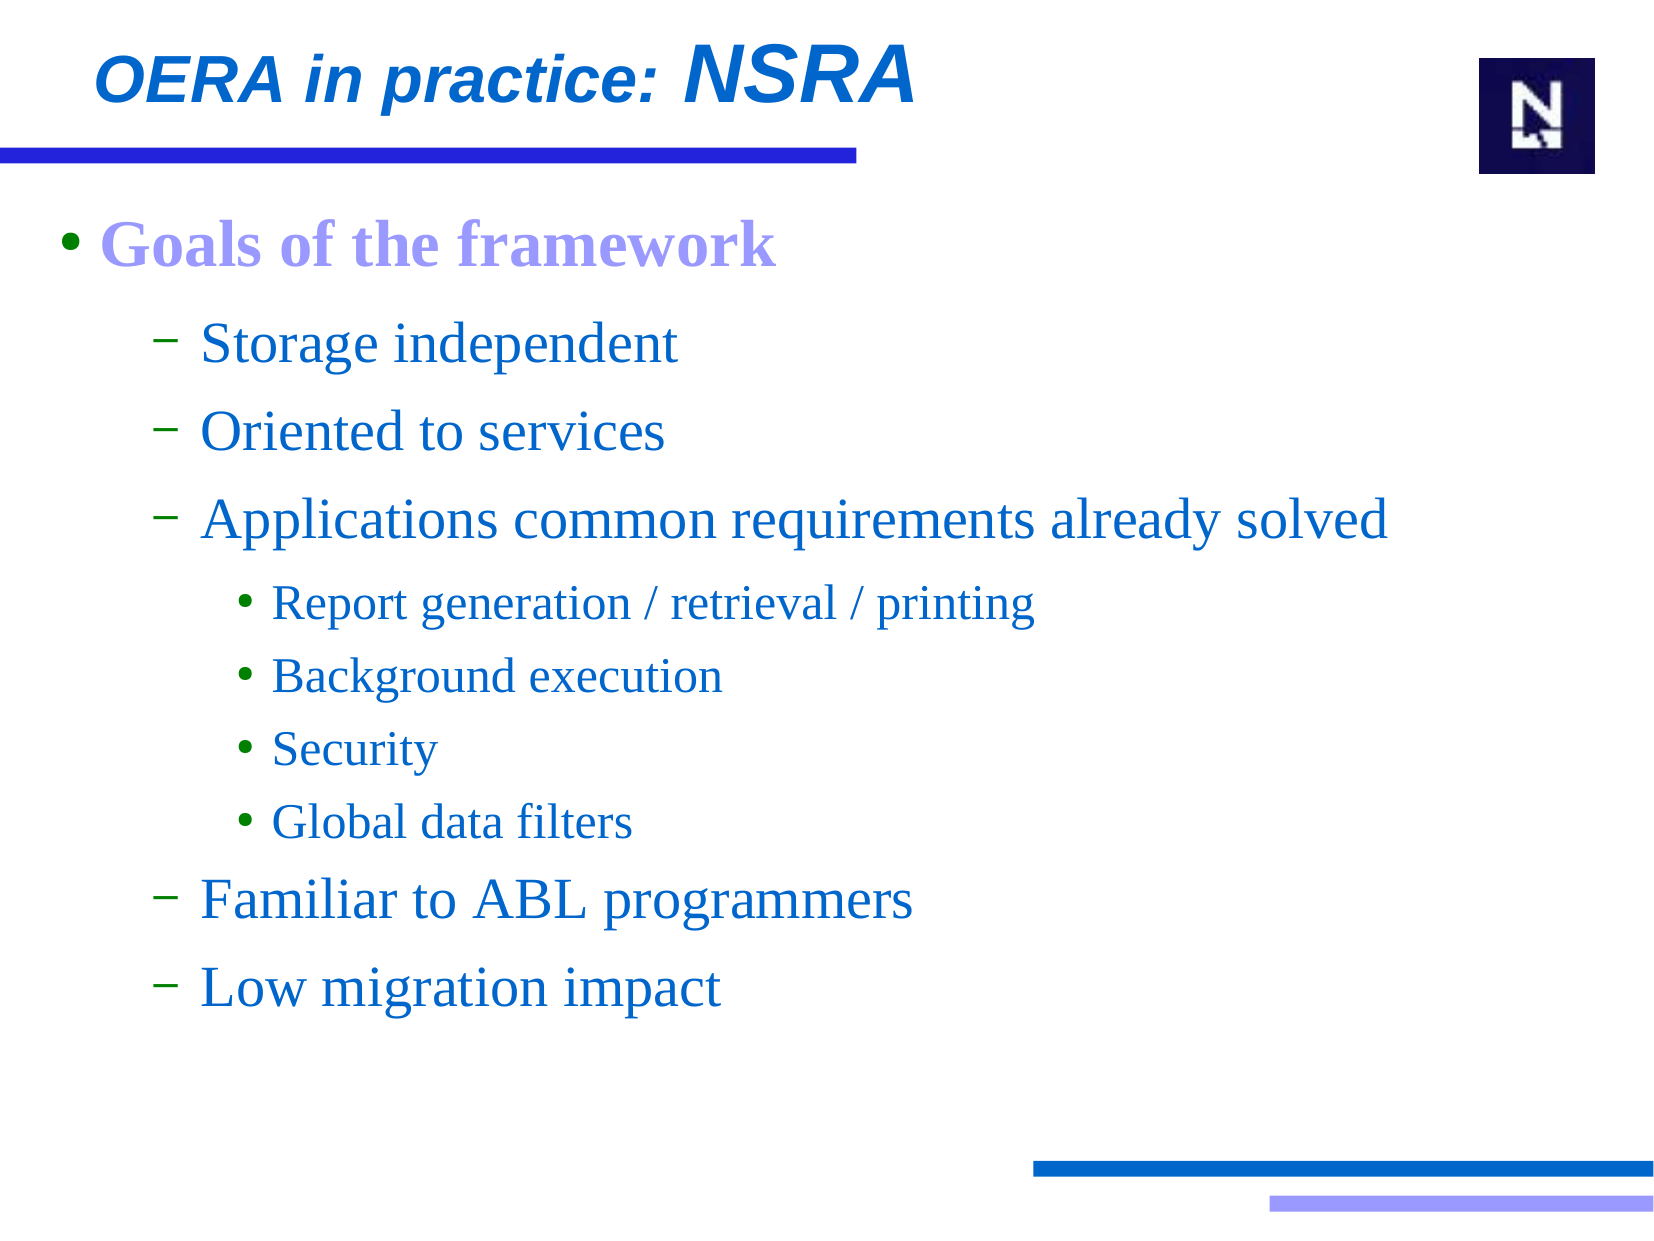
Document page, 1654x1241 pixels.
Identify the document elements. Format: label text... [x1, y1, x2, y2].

list Goals of the framework Storage independent Oriented to services Applications common requirements already solved Report generation / retrieval / printing Background execution Security Global data filters Familiar to ABL programmers Low migration impact [59, 206, 1561, 1135]
picture [1479, 58, 1595, 174]
title OERA in practice: NSRA [93, 0, 1506, 148]
